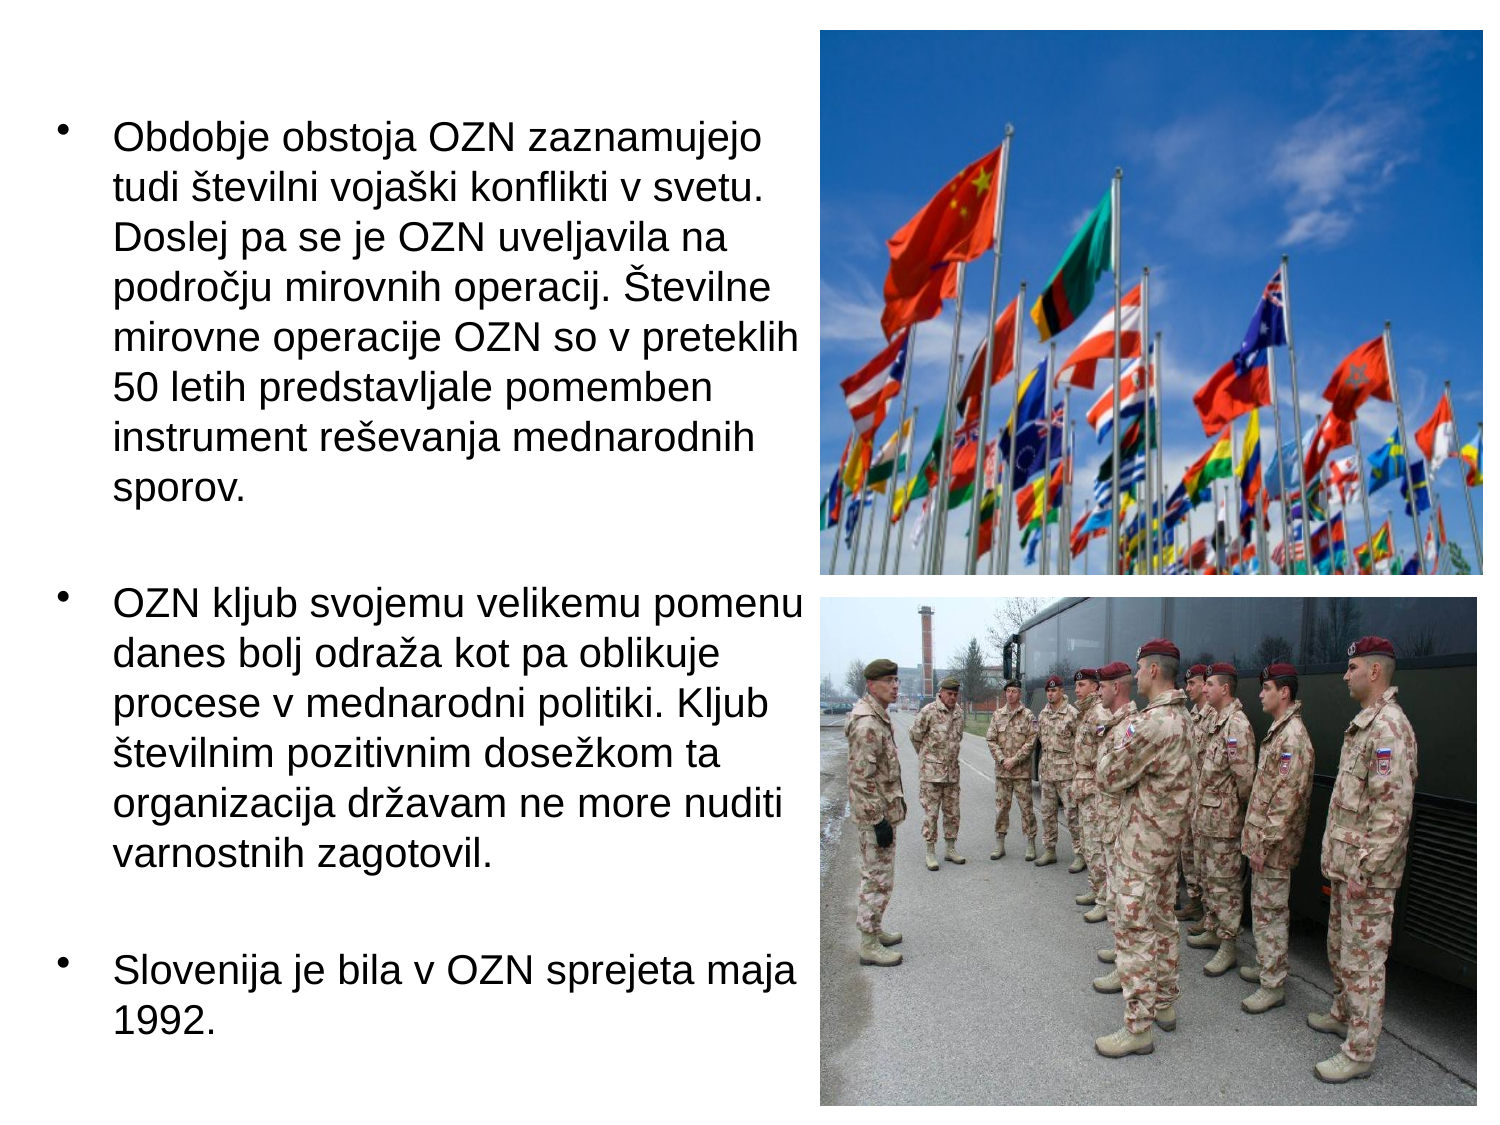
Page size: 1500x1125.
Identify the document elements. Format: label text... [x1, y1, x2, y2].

picture [820, 597, 1477, 1106]
list Obdobje obstoja OZN zaznamujejo tudi številni vojaški konflikti v svetu. Doslej pa se je OZN uveljavila na področju mirovnih operacij. Številne mirovne operacije OZN so v preteklih 50 letih predstavljale pomemben instrument reševanja mednarodnih sporov. OZN kljub svojemu velikemu pomenu danes bolj odraža kot pa oblikuje procese v mednarodni politiki. Kljub številnim pozitivnim dosežkom ta organizacija državam ne more nuditi varnostnih zagotovil. Slovenija je bila v OZN sprejeta maja 1992. [41, 101, 821, 1094]
picture [820, 30, 1483, 575]
